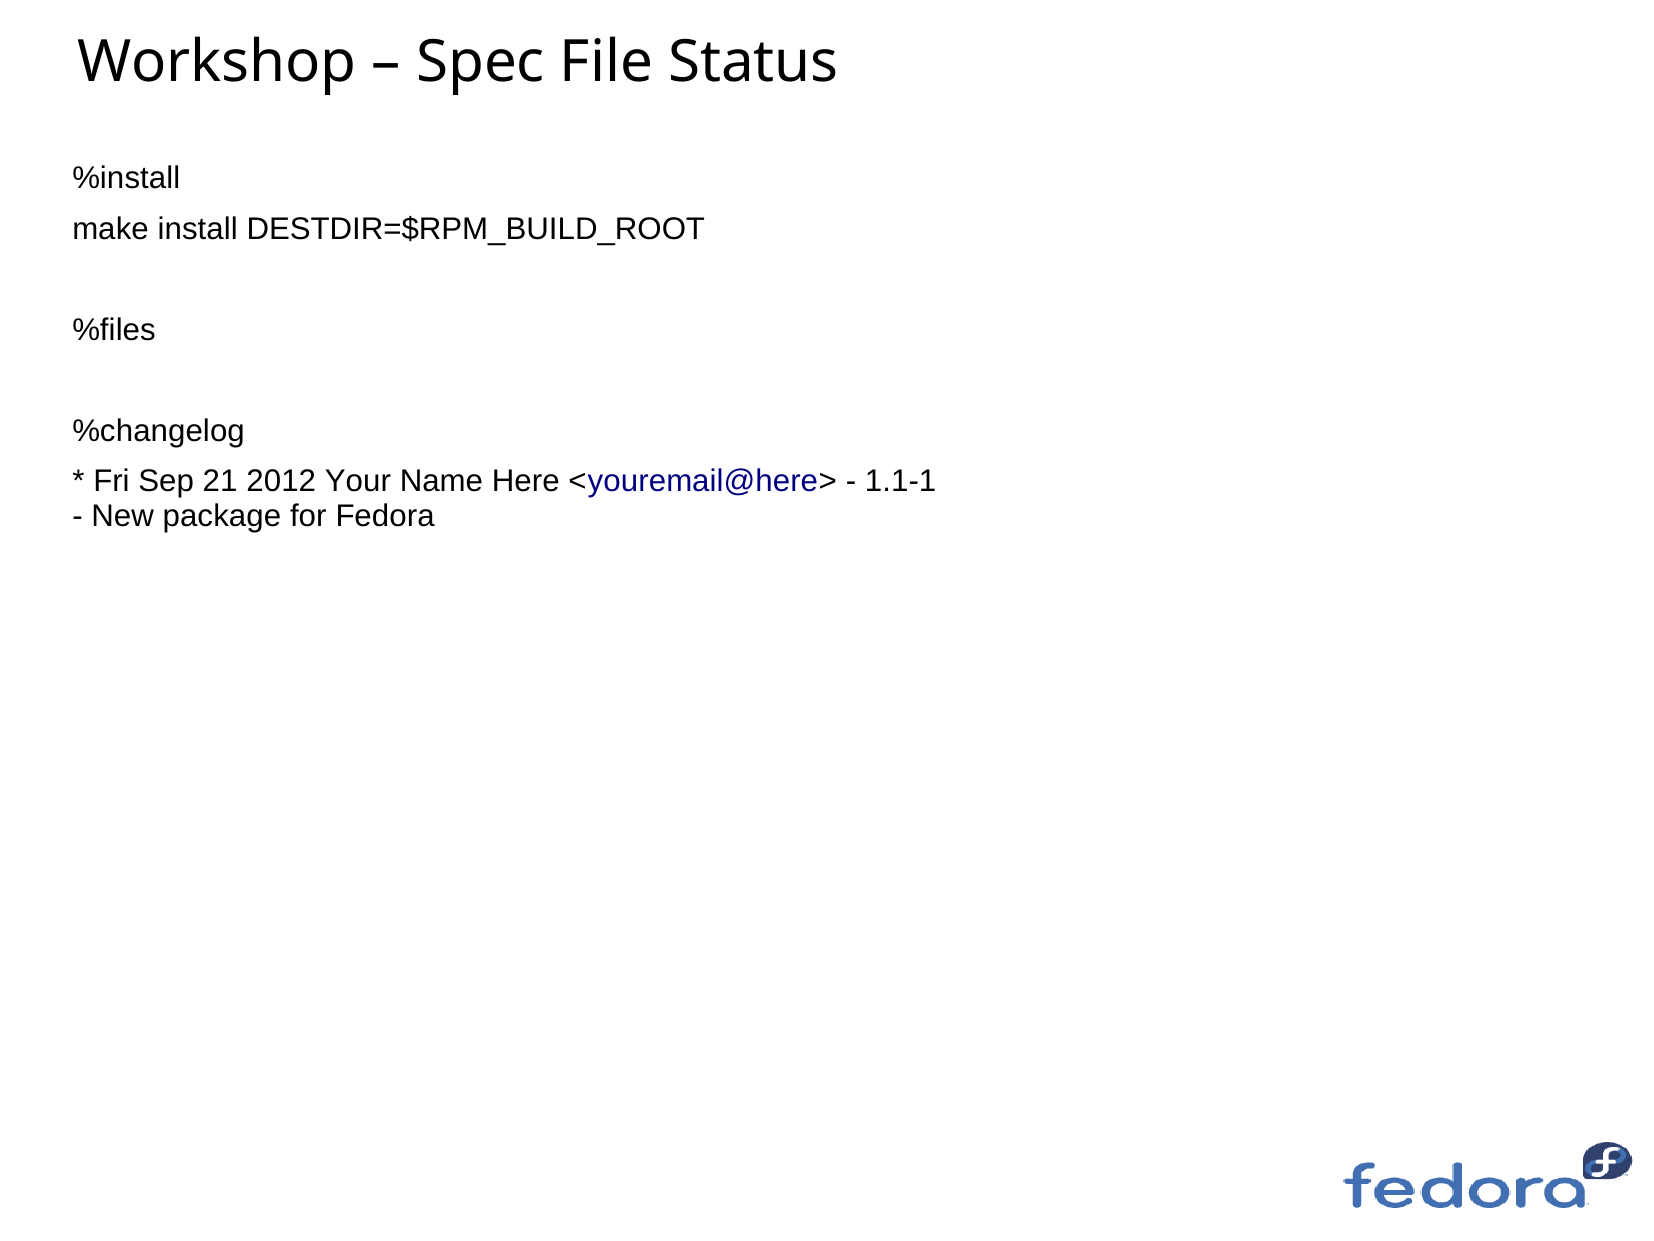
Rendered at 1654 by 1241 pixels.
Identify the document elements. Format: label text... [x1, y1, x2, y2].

title Workshop – Spec File Status [77, 0, 1509, 109]
list %install make install DESTDIR=$RPM_BUILD_ROOT %files %changelog * Fri Sep 21 2012 Your Name Here <youremail@here> - 1.1-1 - New package for Fedora [72, 109, 1592, 1027]
picture [1332, 1124, 1651, 1227]
